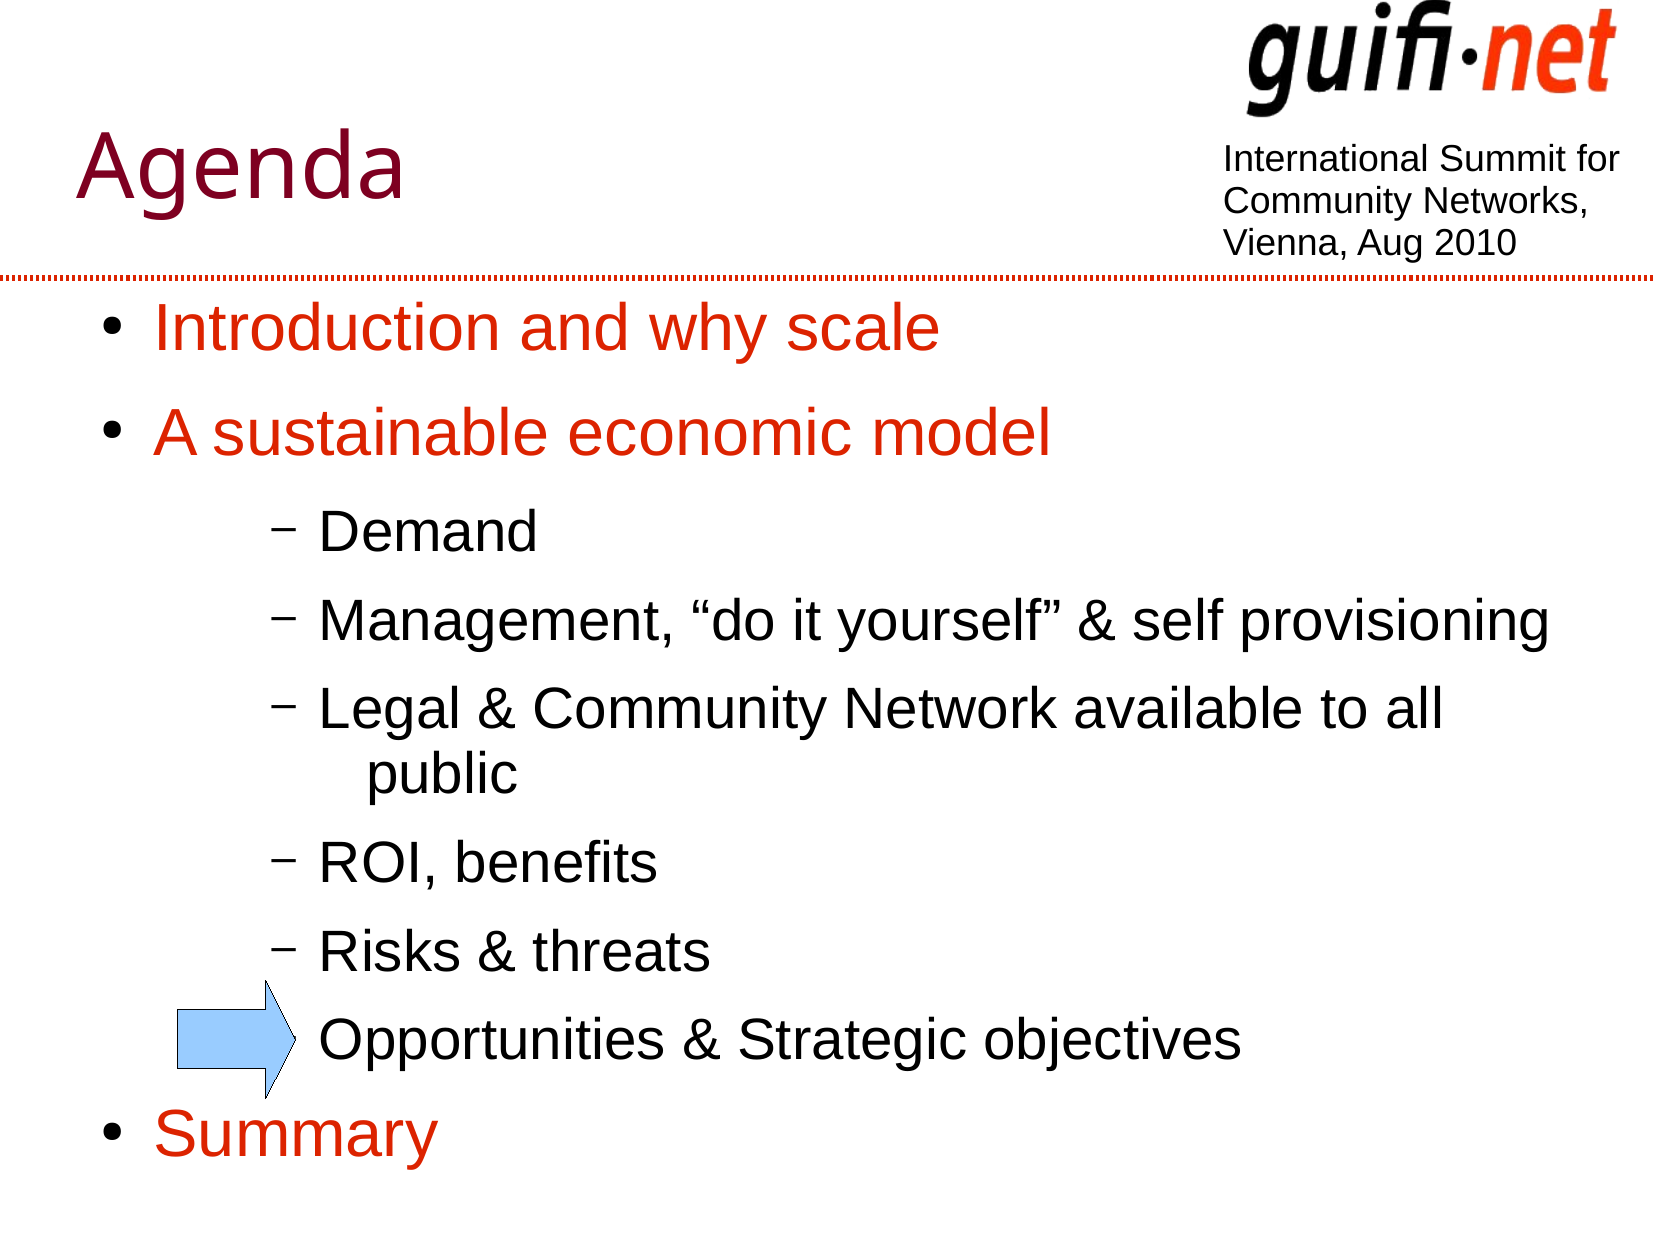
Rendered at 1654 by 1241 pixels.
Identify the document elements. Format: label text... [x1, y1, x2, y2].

text_box [177, 980, 296, 1099]
picture [1240, 0, 1625, 119]
title Agenda [76, 66, 1093, 259]
list Introduction and why scale A sustainable economic model Demand Management, “do it yourself” & self provisioning Legal & Community Network available to all public ROI, benefits Risks & threats Opportunities & Strategic objectives Summary [82, 290, 1571, 1171]
